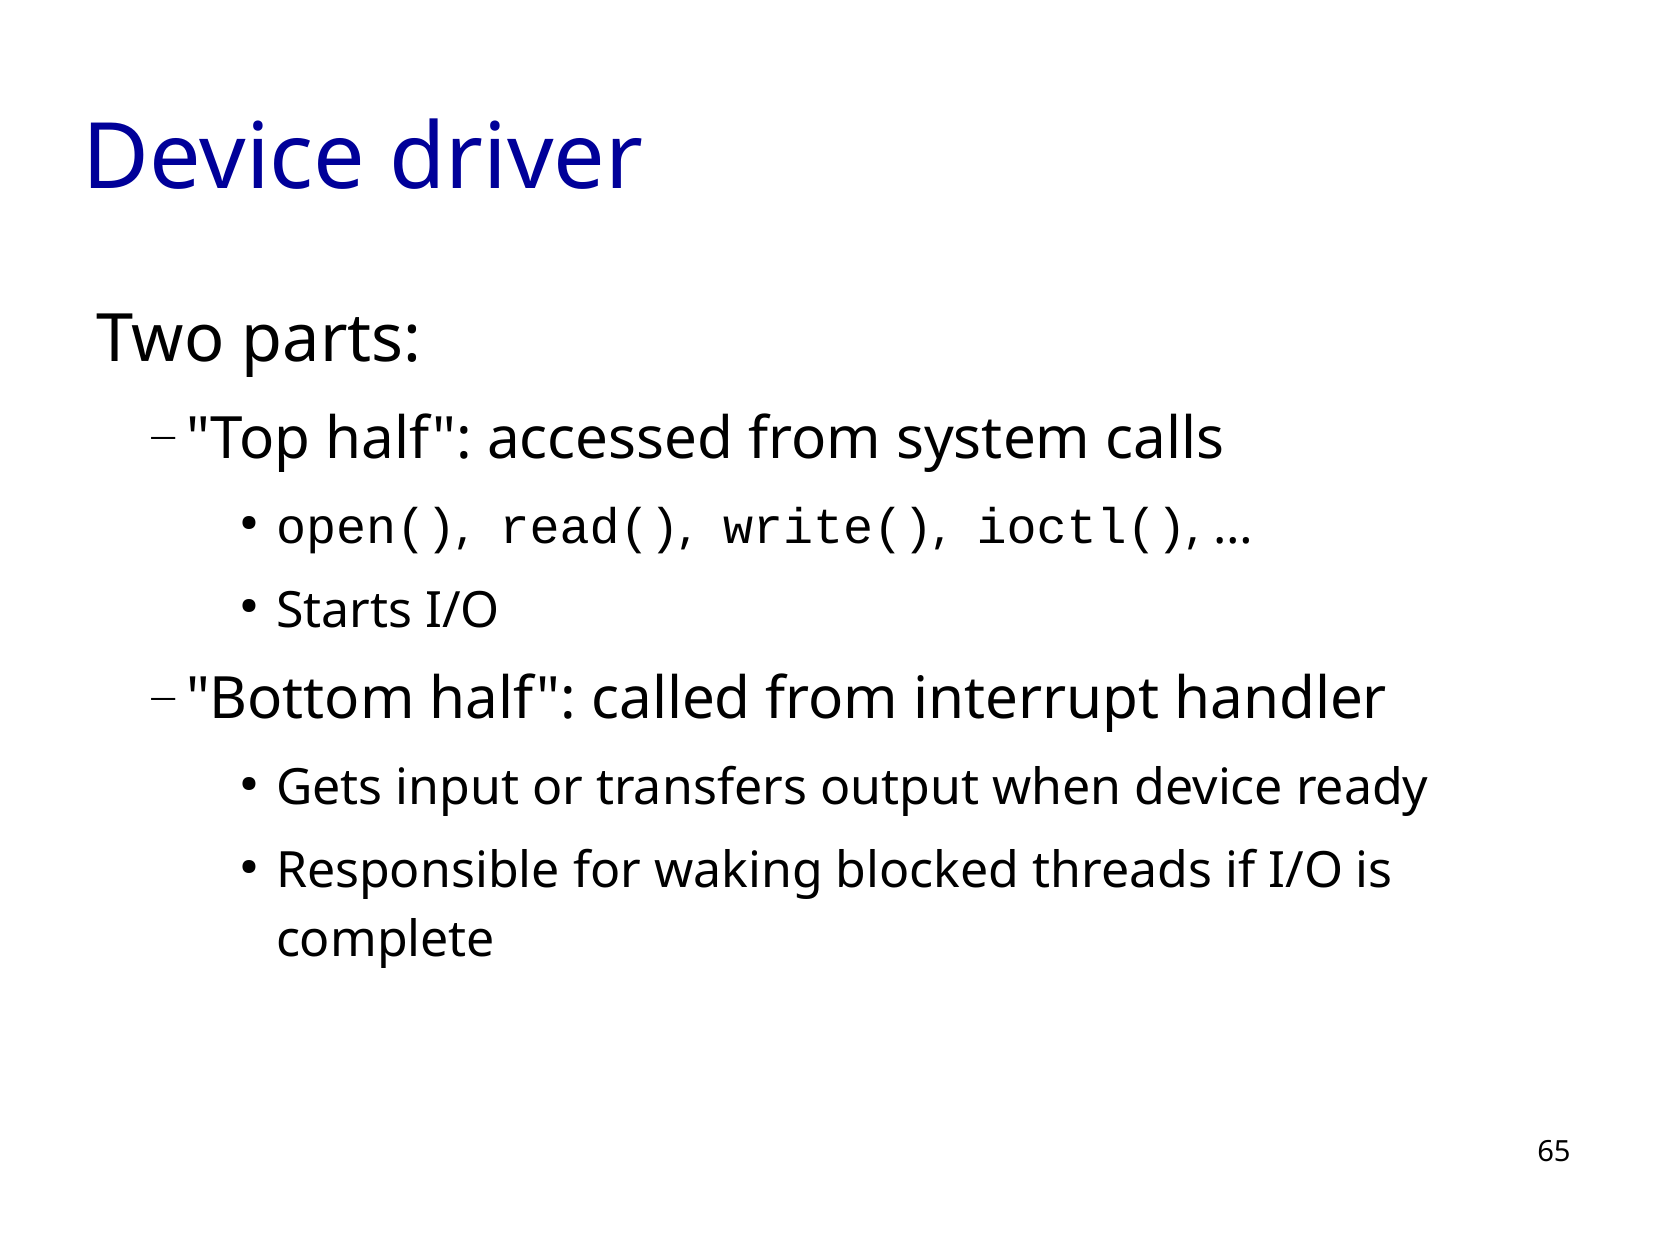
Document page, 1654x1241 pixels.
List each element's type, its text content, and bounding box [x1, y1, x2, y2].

title Device driver [82, 49, 1571, 257]
list Two parts: "Top half": accessed from system calls open(), read(), write(), ioctl(), … Starts I/O "Bottom half": called from interrupt handler Gets input or transfers output when device ready Responsible for waking blocked threads if I/O is complete [60, 290, 1571, 1096]
